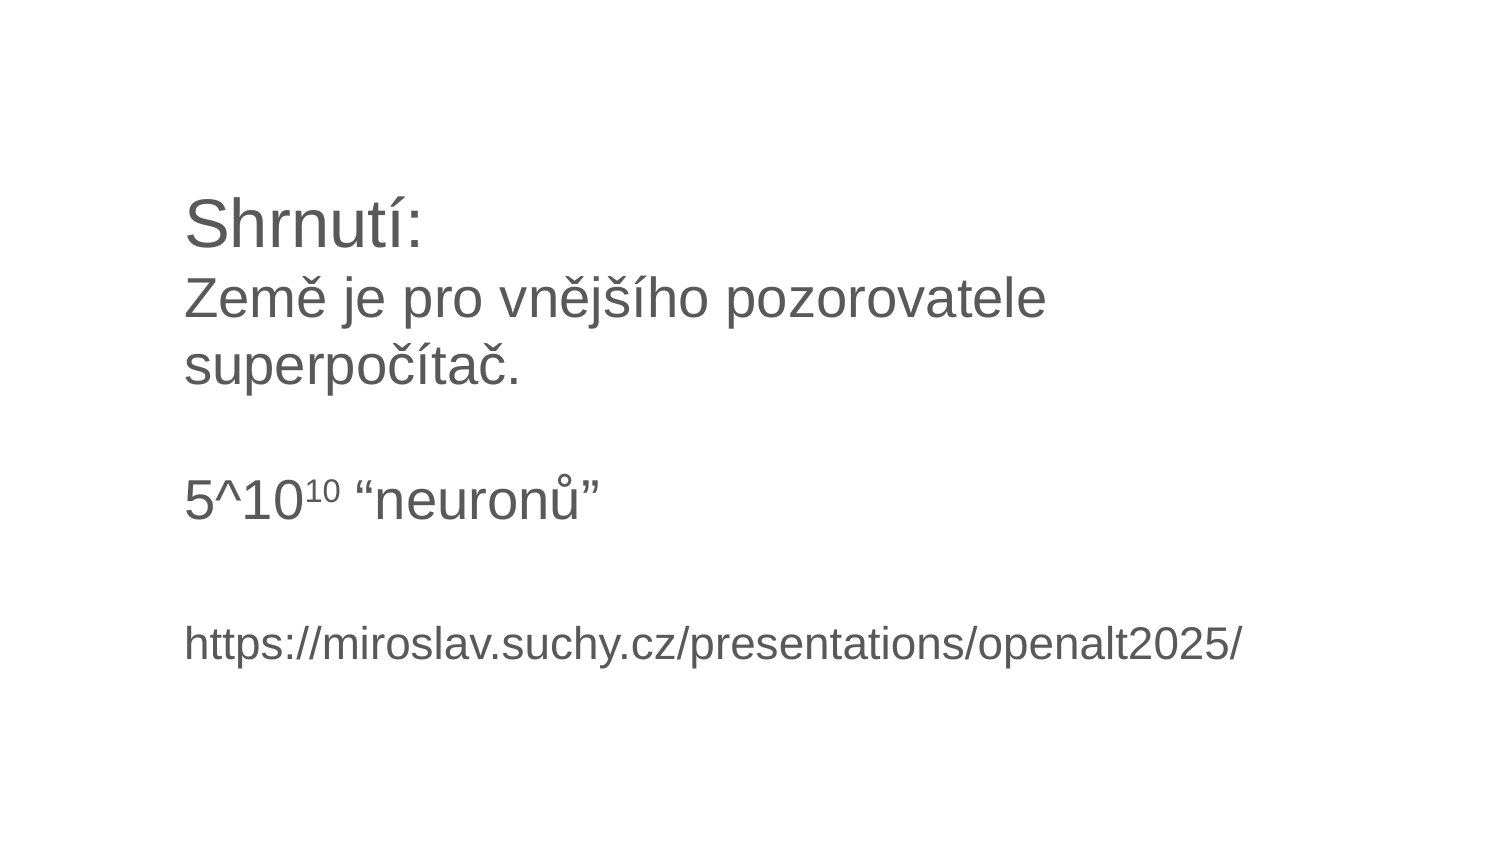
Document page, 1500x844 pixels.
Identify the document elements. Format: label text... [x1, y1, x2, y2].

text_box Shrnutí: Země je pro vnějšího pozorovatele superpočítač. 5^1010 “neuronů” https://miroslav.suchy.cz/presentations/openalt2025/ [169, 163, 1400, 766]
